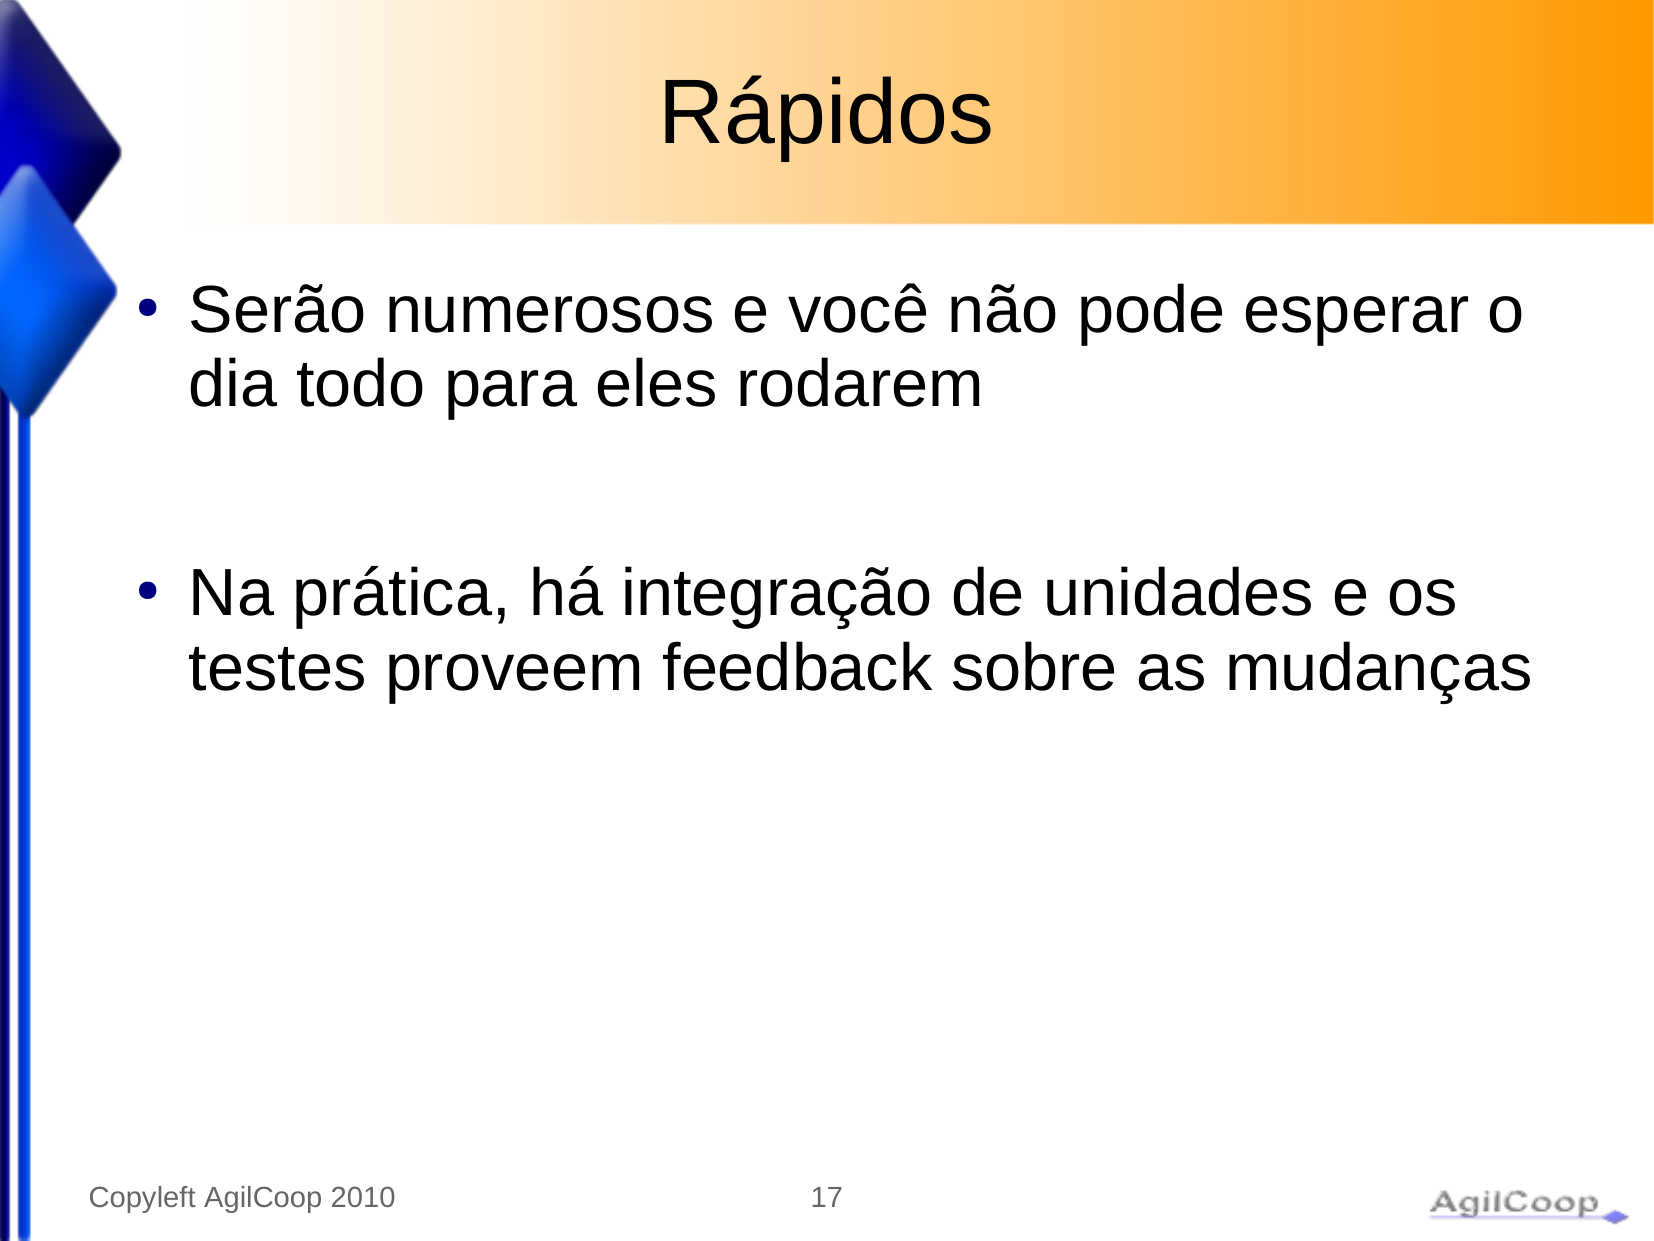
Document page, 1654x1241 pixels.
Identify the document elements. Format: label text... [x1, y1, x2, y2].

title Rápidos [82, 8, 1571, 216]
picture [0, 0, 1654, 1241]
list Serão numerosos e você não pode esperar o dia todo para eles rodarem Na prática, há integração de unidades e os testes proveem feedback sobre as mudanças [118, 271, 1607, 1108]
